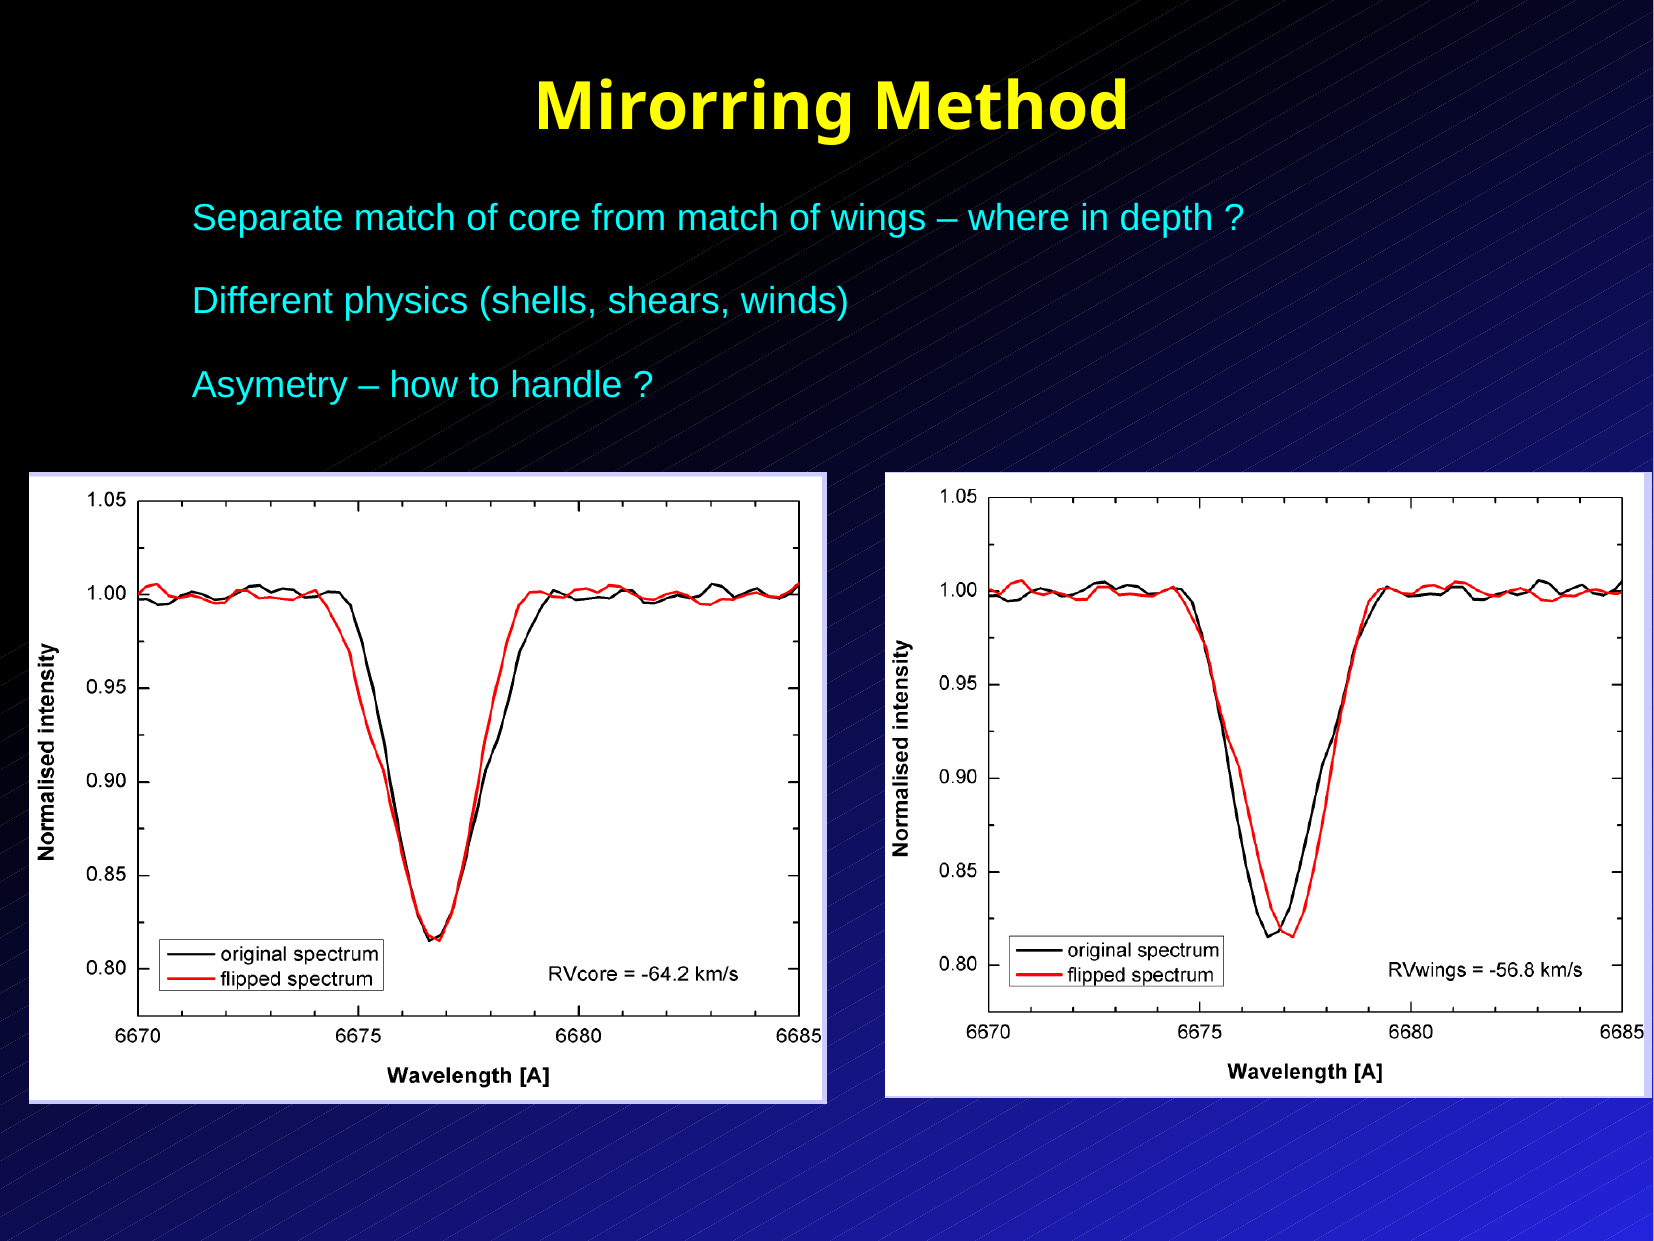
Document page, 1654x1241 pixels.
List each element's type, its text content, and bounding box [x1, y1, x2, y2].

title Mirorring Method [88, 59, 1577, 148]
picture [885, 472, 1652, 1098]
picture [29, 472, 827, 1104]
text_box Separate match of core from match of wings – where in depth ? Different physics (shells, shears, winds) Asymetry – how to handle ? [177, 188, 1388, 414]
